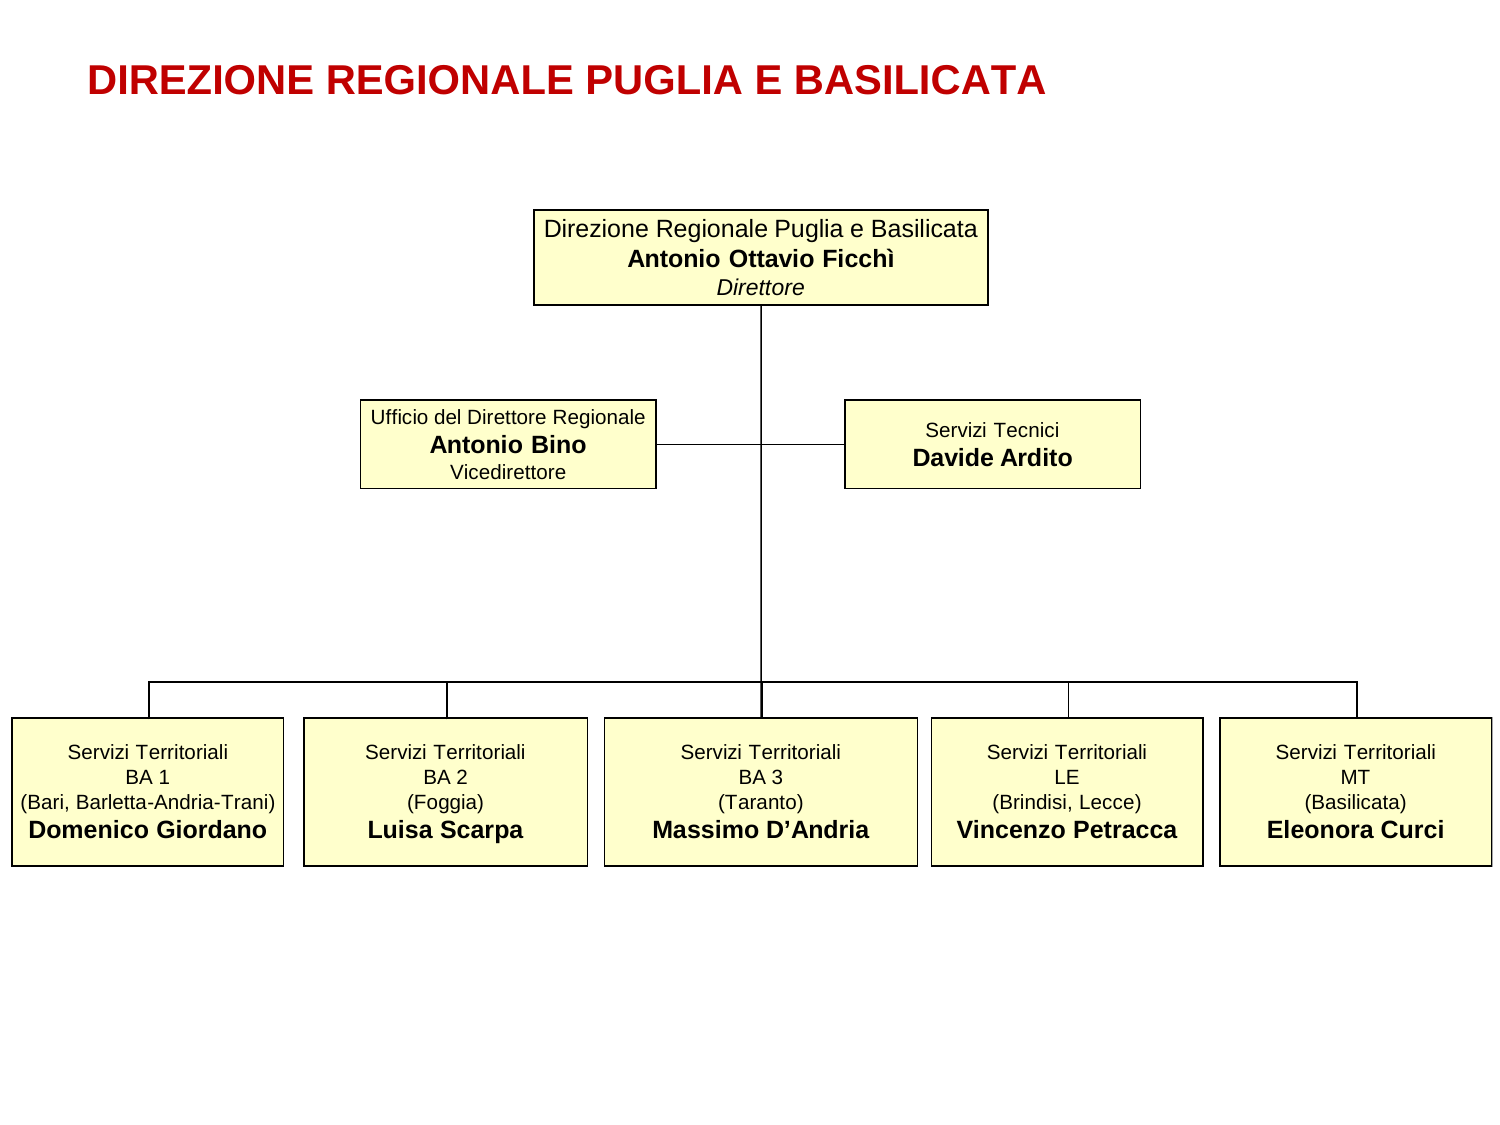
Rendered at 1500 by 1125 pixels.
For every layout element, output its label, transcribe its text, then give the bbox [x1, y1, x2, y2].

picture [7, 205, 1493, 867]
text_box DIREZIONE REGIONALE PUGLIA E BASILICATA [72, 45, 1462, 128]
